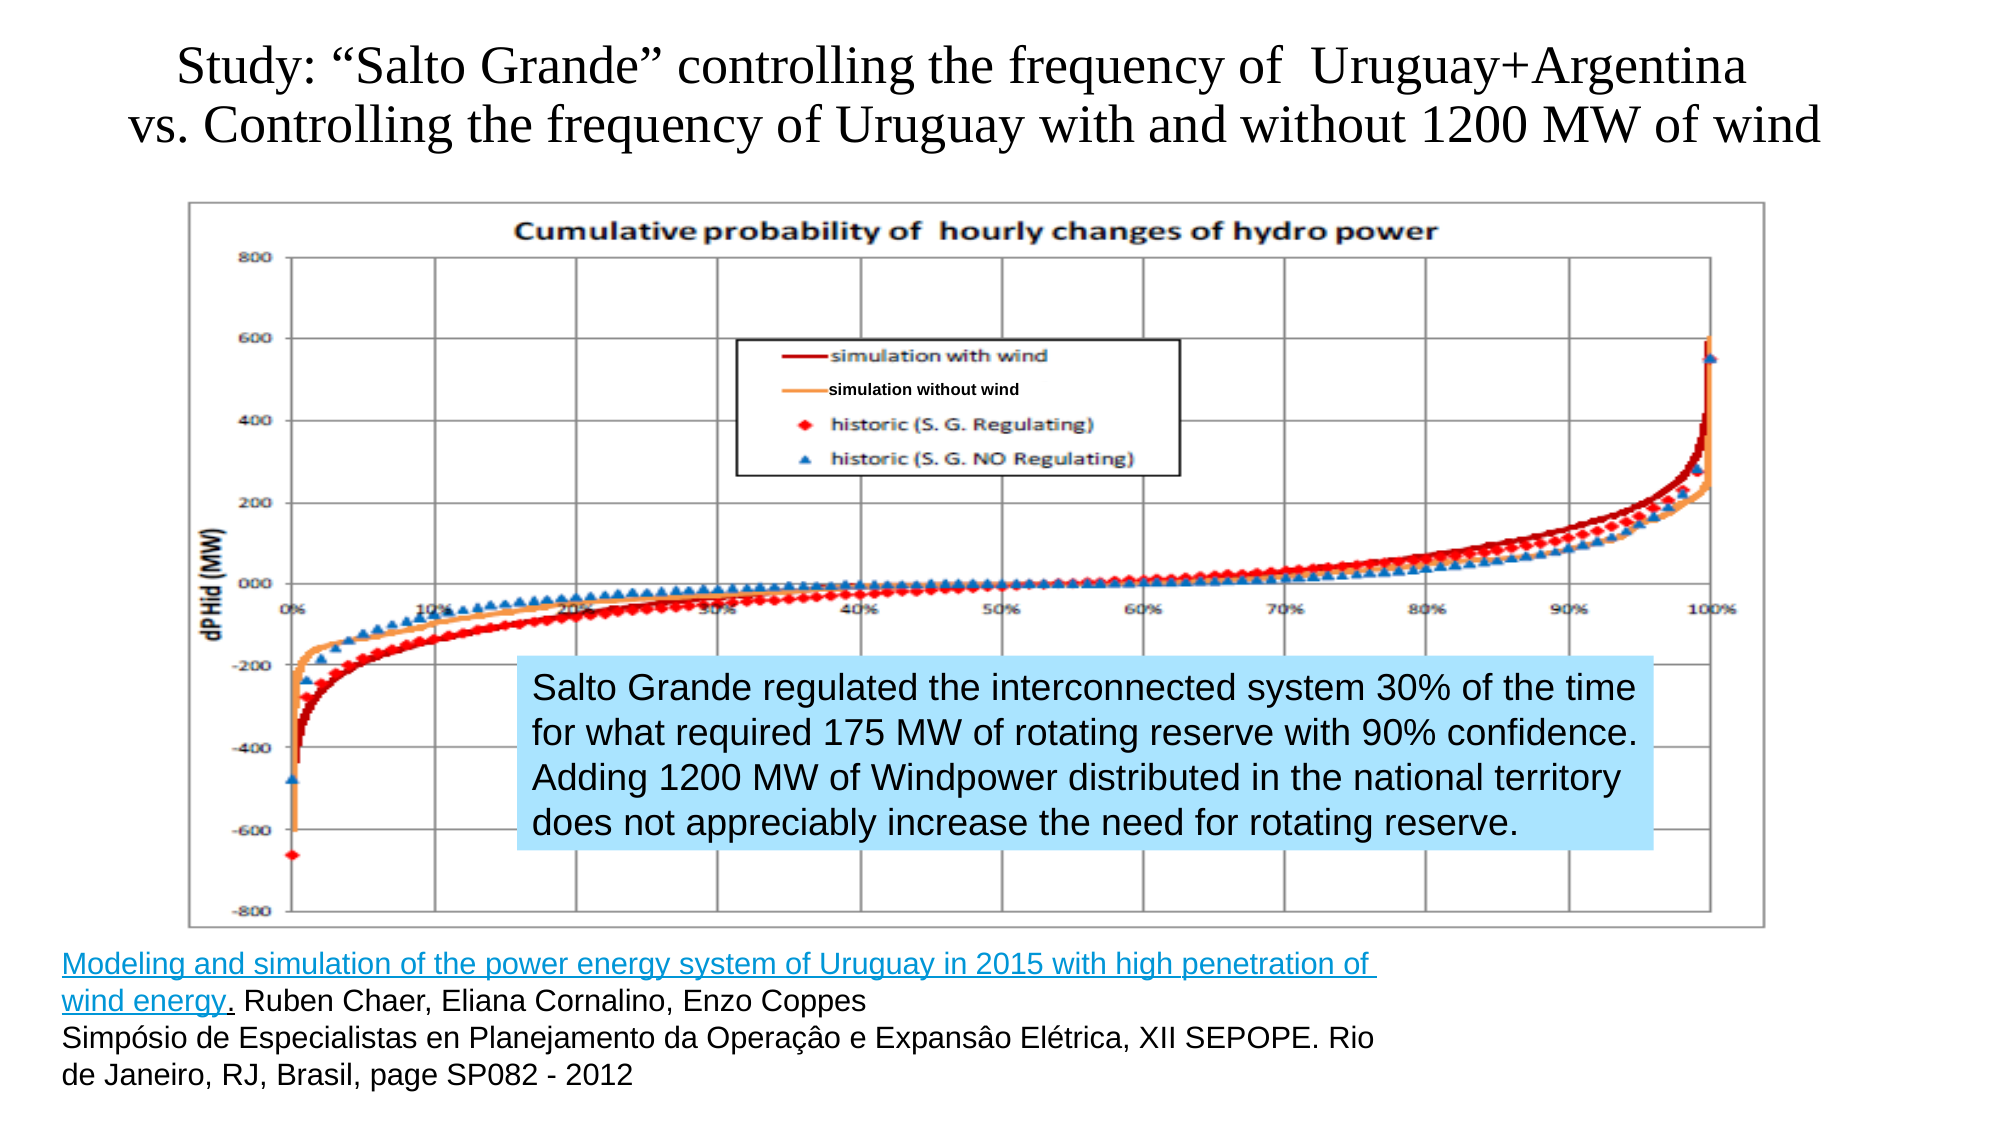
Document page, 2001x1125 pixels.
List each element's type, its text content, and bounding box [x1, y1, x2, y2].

text_box Salto Grande regulated the interconnected system 30% of the time for what required 175 MW of rotating reserve with 90% confidence. Adding 1200 MW of Windpower distributed in the national territory does not appreciably increase the need for rotating reserve. [517, 655, 1654, 851]
title Study: “Salto Grande” controlling the frequency of Uruguay+Argentina vs. Controlling the frequency of Uruguay with and without 1200 MW of wind [82, 33, 1843, 157]
text_box simulation without wind [813, 370, 1092, 406]
picture [162, 192, 1783, 937]
text_box Modeling and simulation of the power energy system of Uruguay in 2015 with high penetration of wind energy. Ruben Chaer, Eliana Cornalino, Enzo Coppes Simpósio de Especialistas en Planejamento da Operaçâo e Expansâo Elétrica, XII SEPOPE. Rio de Janeiro, RJ, Brasil, page SP082 - 2012 [46, 936, 1396, 1125]
